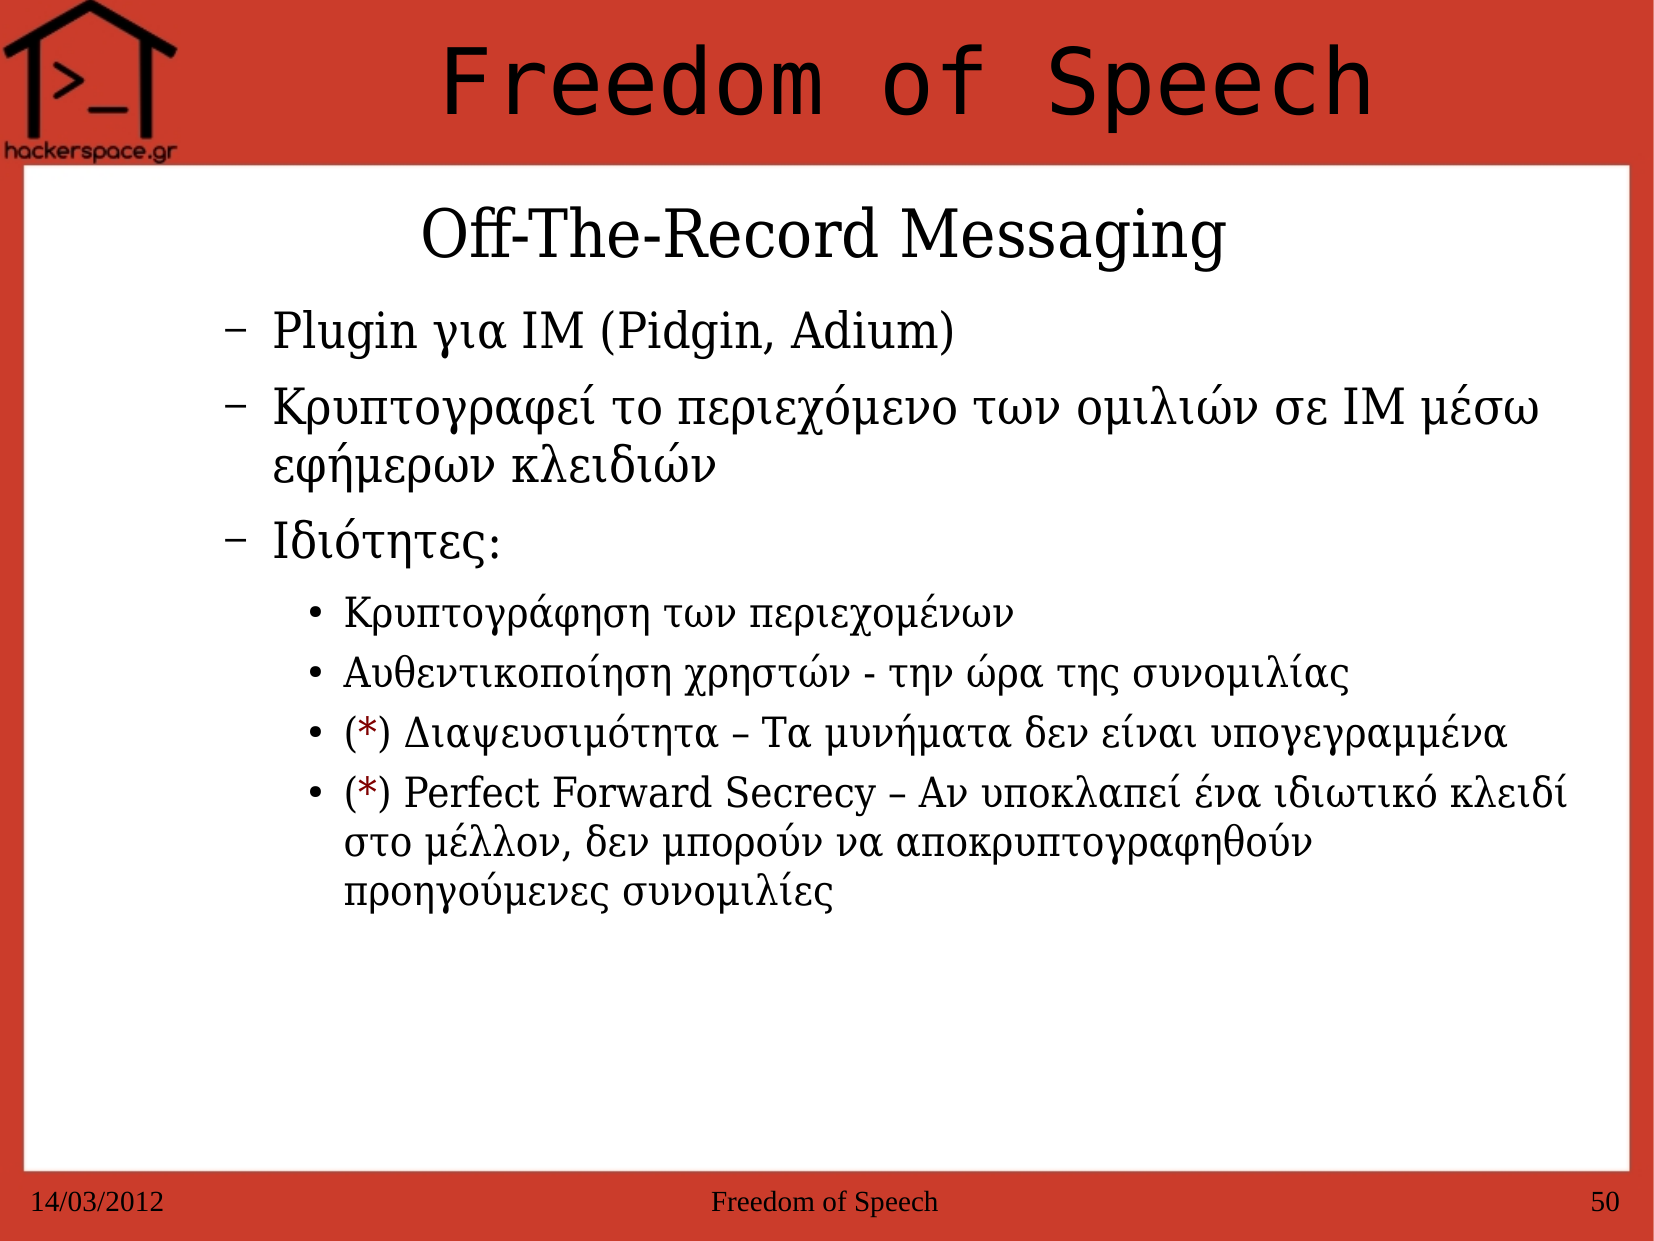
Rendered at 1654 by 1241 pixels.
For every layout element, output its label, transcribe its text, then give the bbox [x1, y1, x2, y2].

picture [0, 0, 1654, 1241]
list Off-The-Record Messaging Plugin για IM (Pidgin, Adium) Κρυπτογραφεί το περιεχόμενο των ομιλιών σε IM μέσω εφήμερων κλειδιών Ιδιότητες: Κρυπτογράφηση των περιεχομένων Αυθεντικοποίηση χρηστών - την ώρα της συνομιλίας (*) Διαψευσιμότητα – Τα μυνήματα δεν είναι υπογεγραμμένα (*) Perfect Forward Secrecy – Αν υποκλαπεί ένα ιδιωτικό κλειδί στο μέλλον, δεν μπορούν να αποκρυπτογραφηθούν προηγούμενες συνομιλίες [60, 195, 1591, 1141]
title Freedom of Speech [195, 15, 1621, 151]
